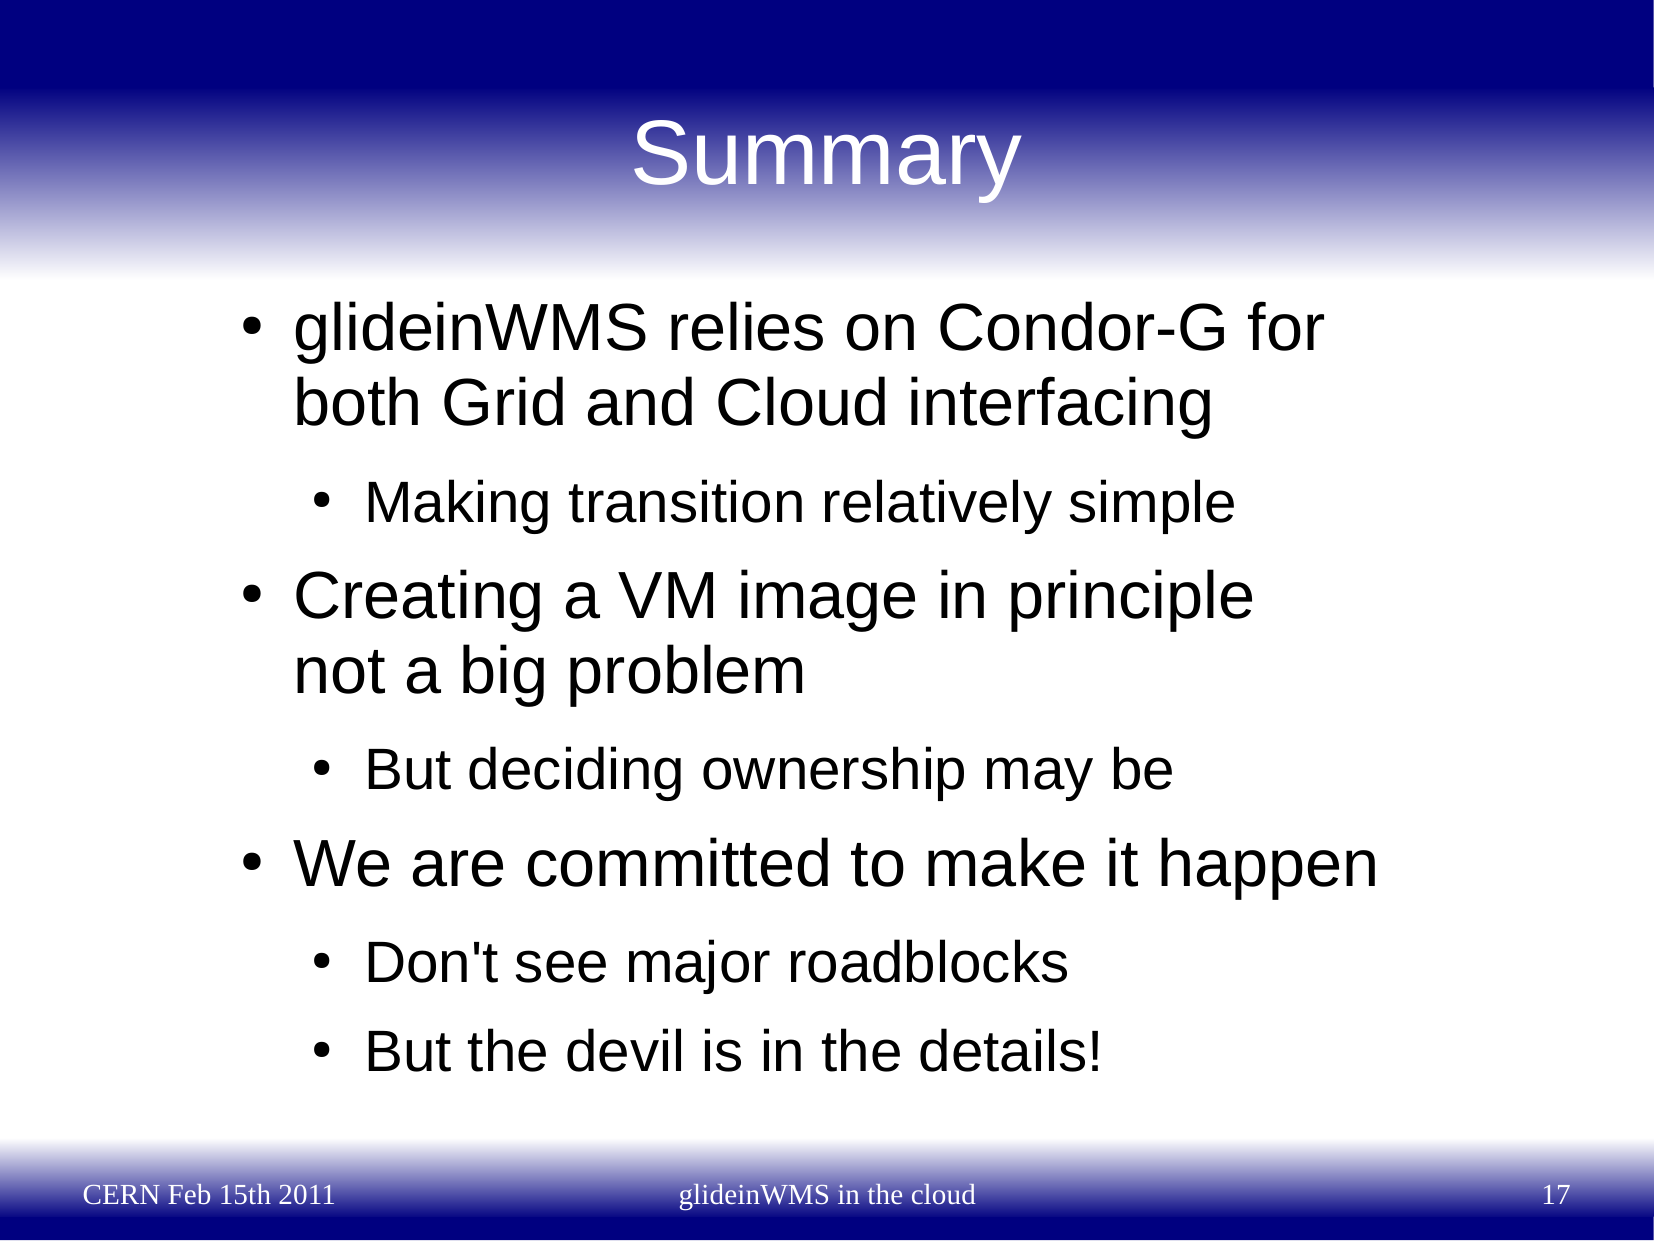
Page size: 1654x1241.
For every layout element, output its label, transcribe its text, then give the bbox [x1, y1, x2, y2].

title Summary [82, 56, 1571, 250]
list glideinWMS relies on Condor-G for both Grid and Cloud interfacing Making transition relatively simple Creating a VM image in principle not a big problem But deciding ownership may be We are committed to make it happen Don't see major roadblocks But the devil is in the details! [222, 290, 1571, 1109]
